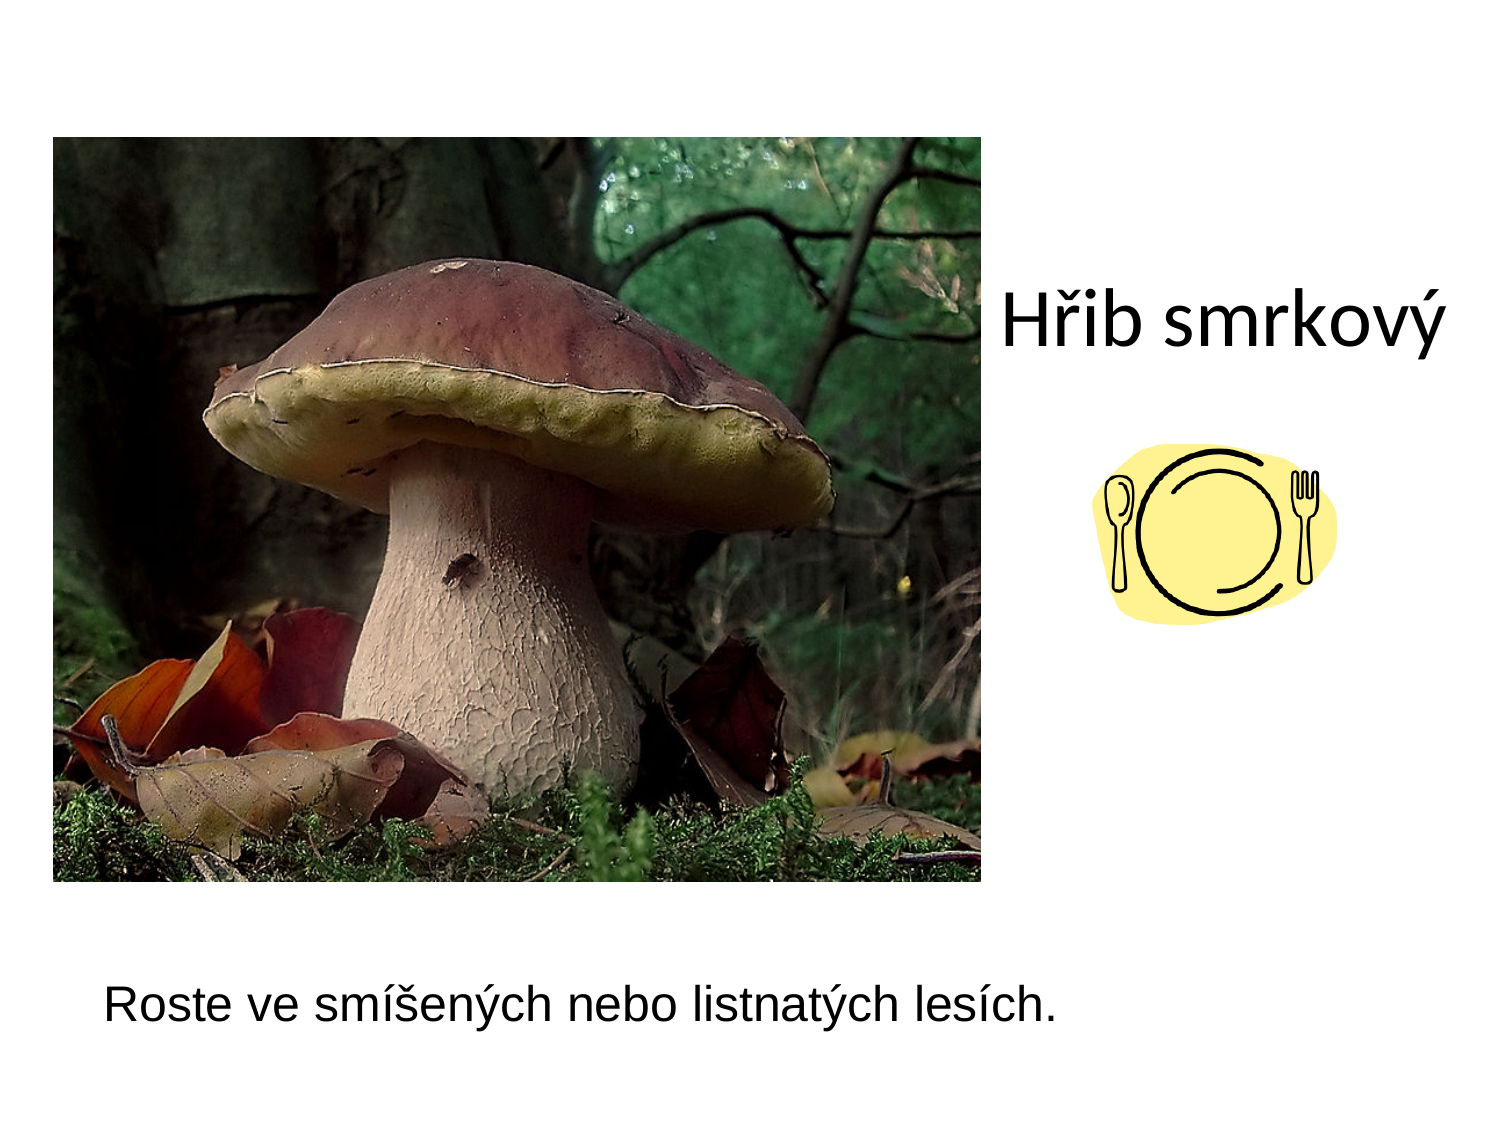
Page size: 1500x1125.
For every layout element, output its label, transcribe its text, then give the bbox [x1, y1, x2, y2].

picture [53, 137, 981, 882]
picture [1092, 444, 1337, 625]
text_box Roste ve smíšených nebo listnatých lesích. [88, 964, 1377, 1040]
text_box Hřib smrkový [986, 255, 1464, 371]
